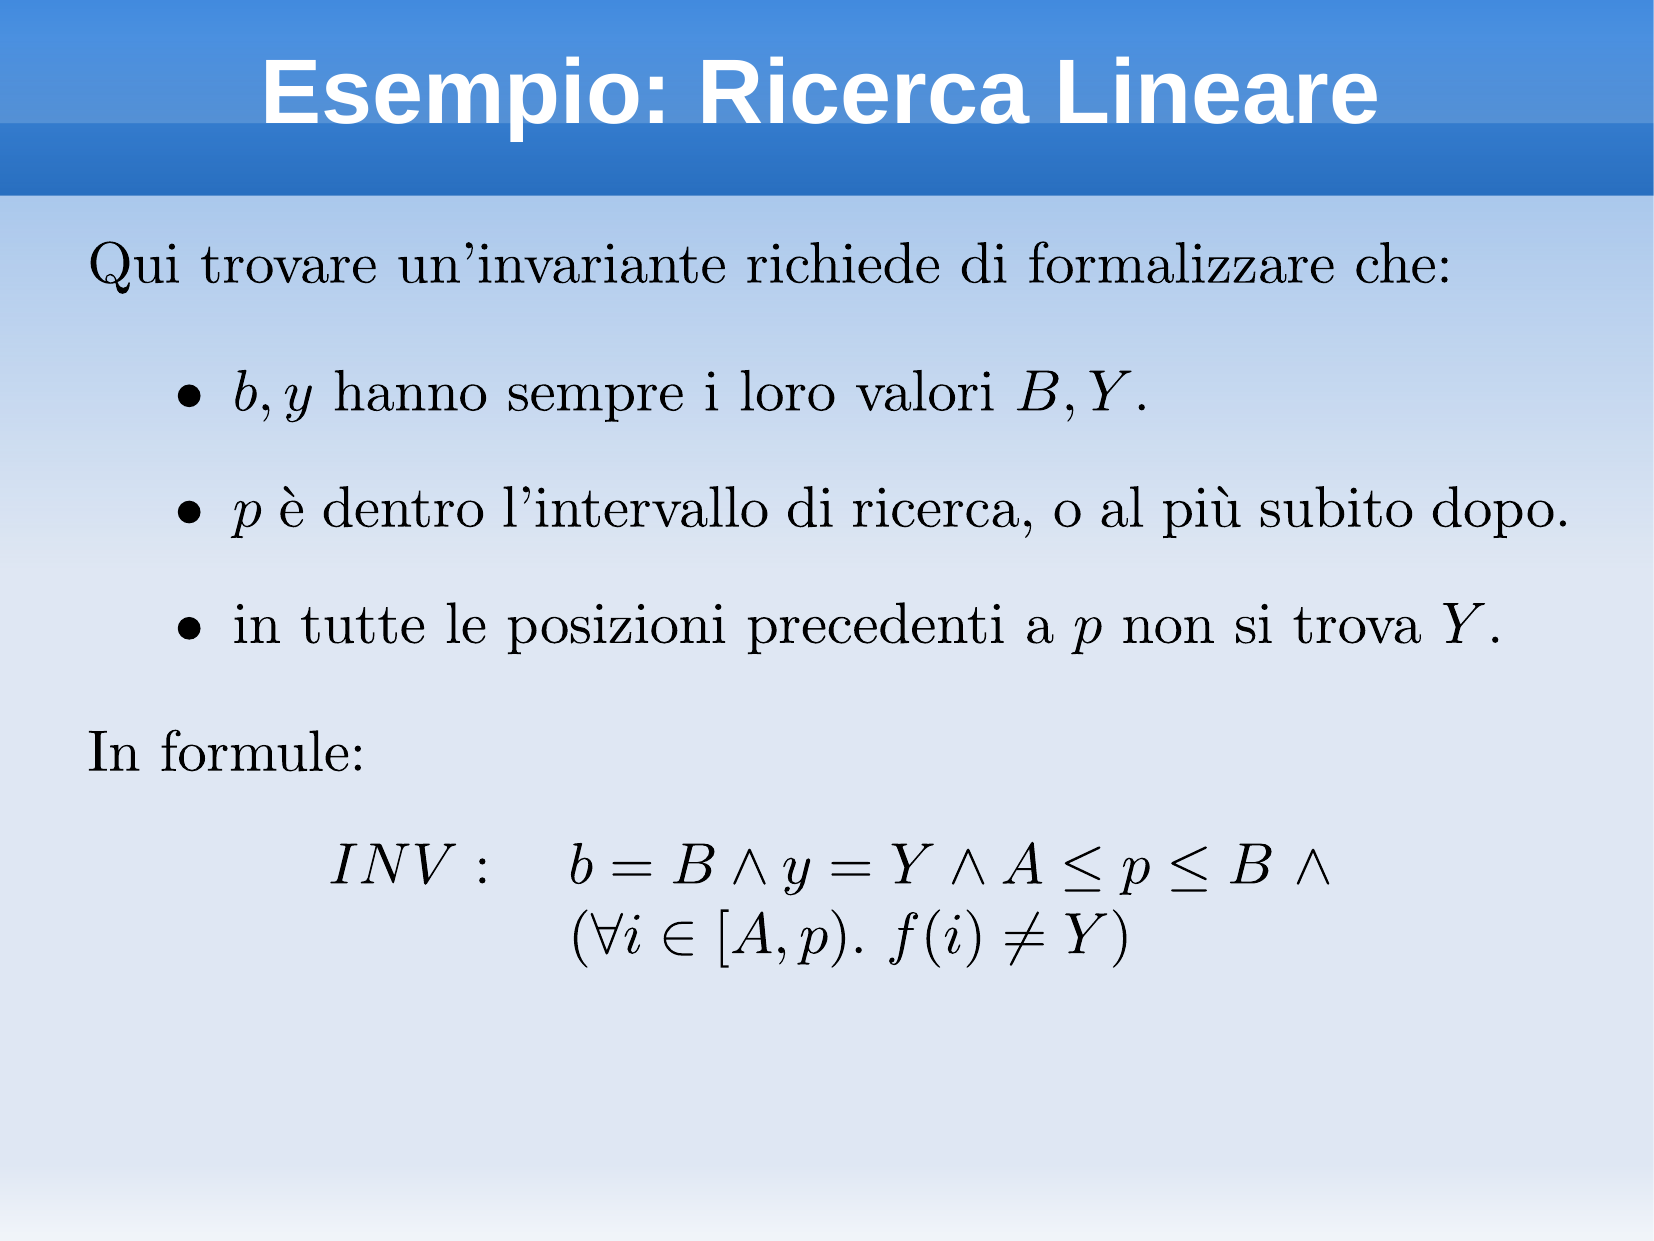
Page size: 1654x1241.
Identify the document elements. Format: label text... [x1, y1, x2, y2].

text_box [87, 241, 1571, 968]
picture [0, 0, 1654, 1241]
title Esempio: Ricerca Lineare [76, 0, 1565, 196]
